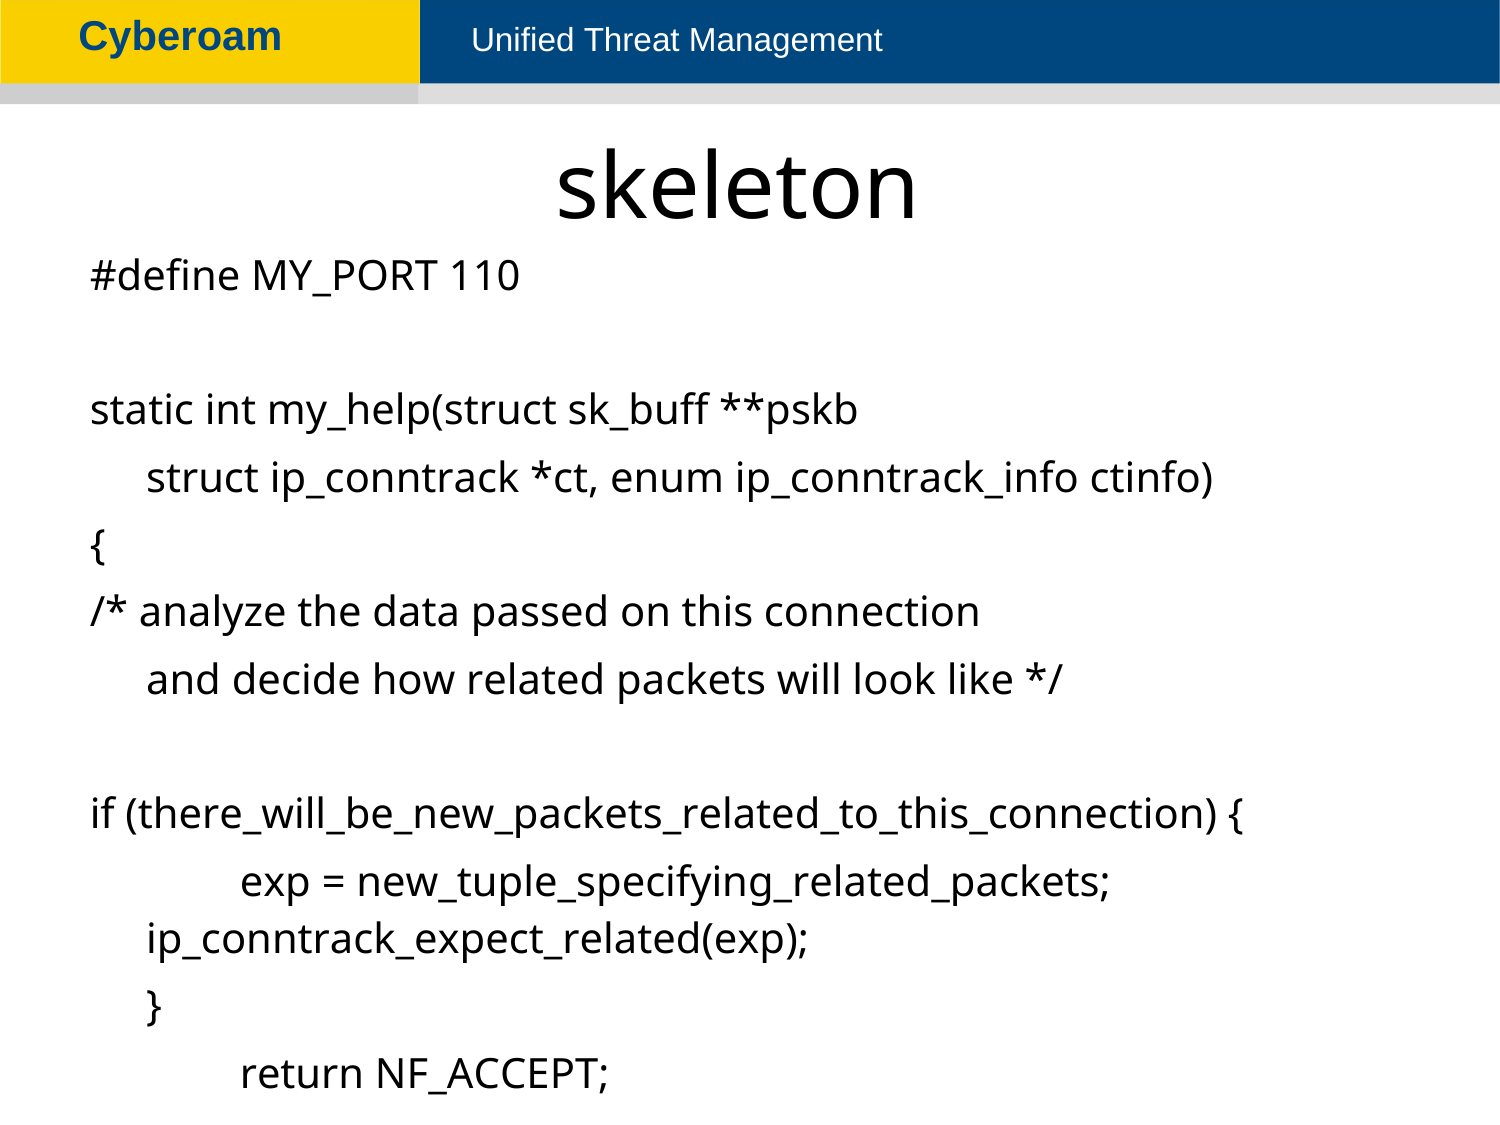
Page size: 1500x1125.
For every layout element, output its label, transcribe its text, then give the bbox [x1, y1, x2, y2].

list #define MY_PORT 110 static int my_help(struct sk_buff **pskb struct ip_conntrack *ct, enum ip_conntrack_info ctinfo) { /* analyze the data passed on this connection and decide how related packets will look like */ if (there_will_be_new_packets_related_to_this_connection) { exp = new_tuple_specifying_related_packets; ip_conntrack_expect_related(exp); } return NF_ACCEPT; } [75, 237, 1426, 1086]
picture [0, 0, 1500, 83]
title skeleton [75, 112, 1426, 237]
